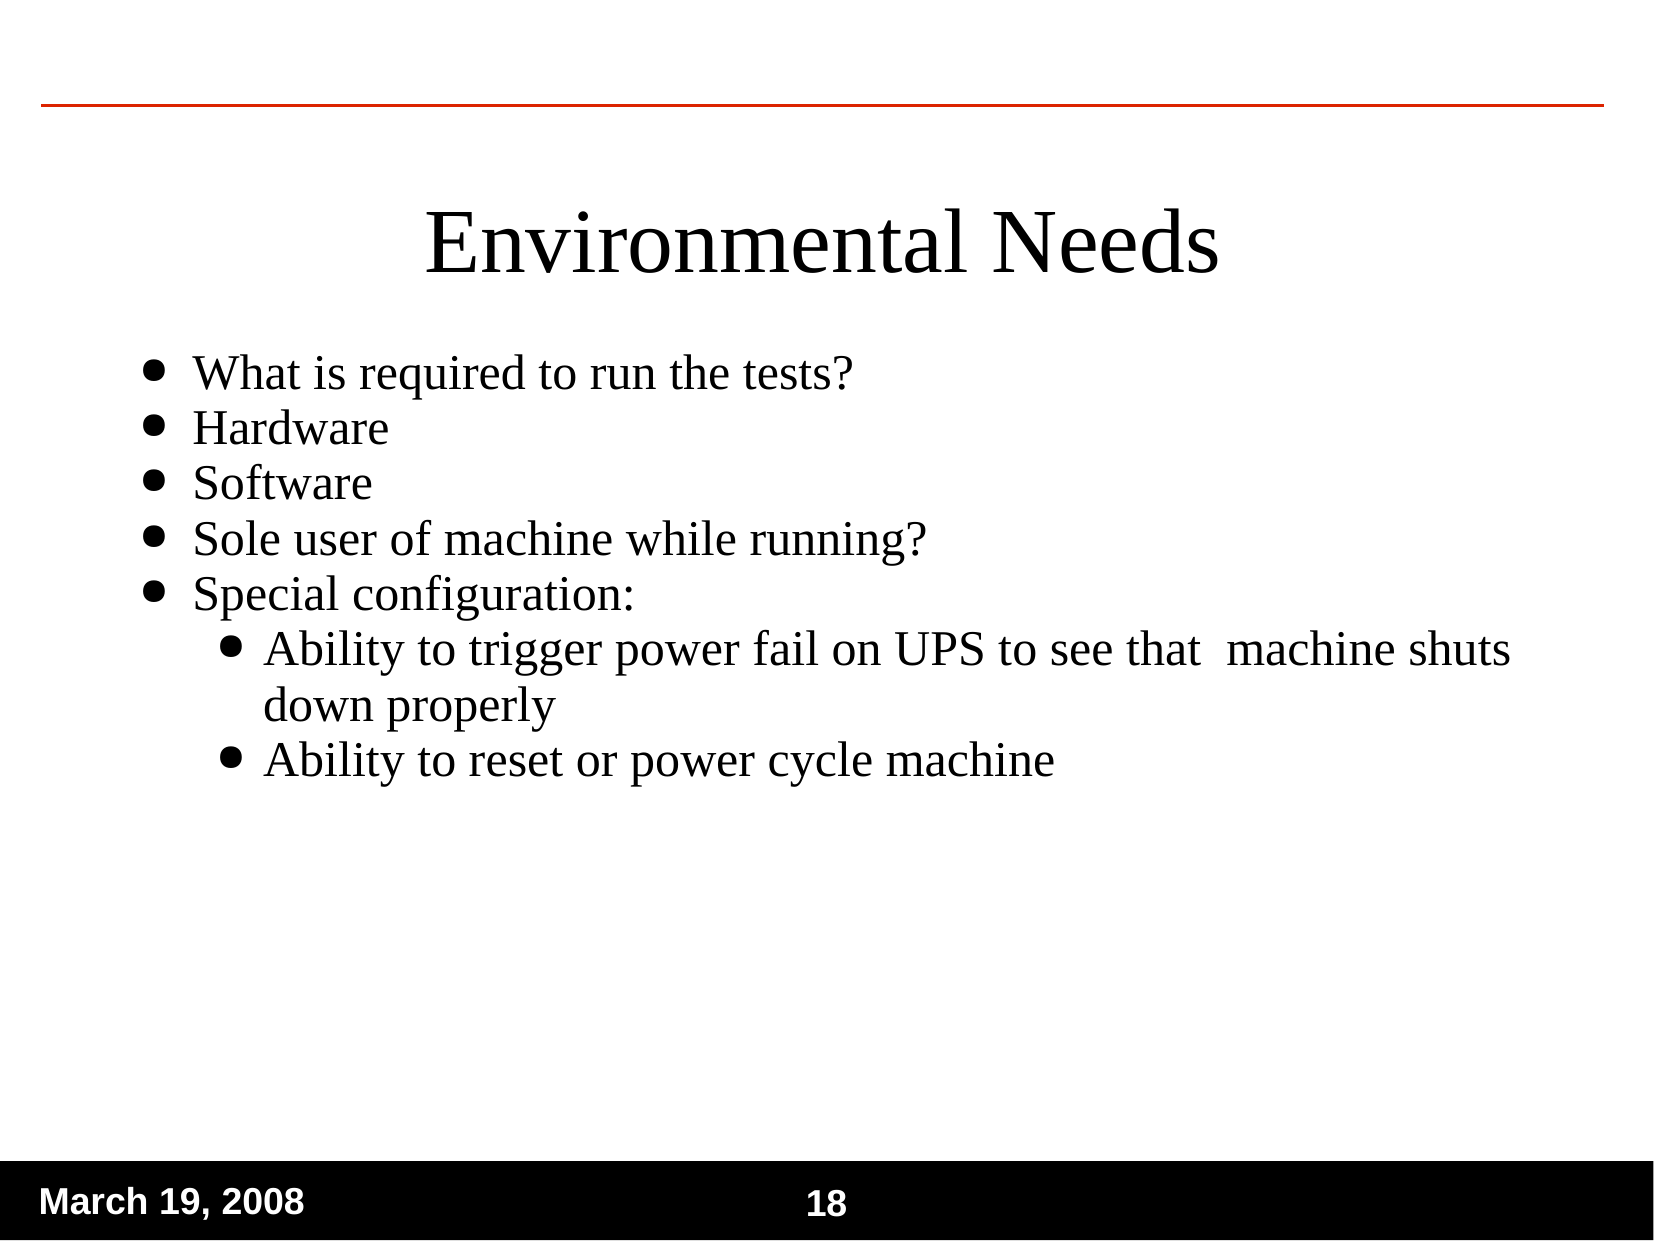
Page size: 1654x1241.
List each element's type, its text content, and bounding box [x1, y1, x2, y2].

list What is required to run the tests? Hardware Software Sole user of machine while running? Special configuration: Ability to trigger power fail on UPS to see that machine shuts down properly Ability to reset or power cycle machine [121, 344, 1534, 1127]
title Environmental Needs [117, 137, 1530, 346]
